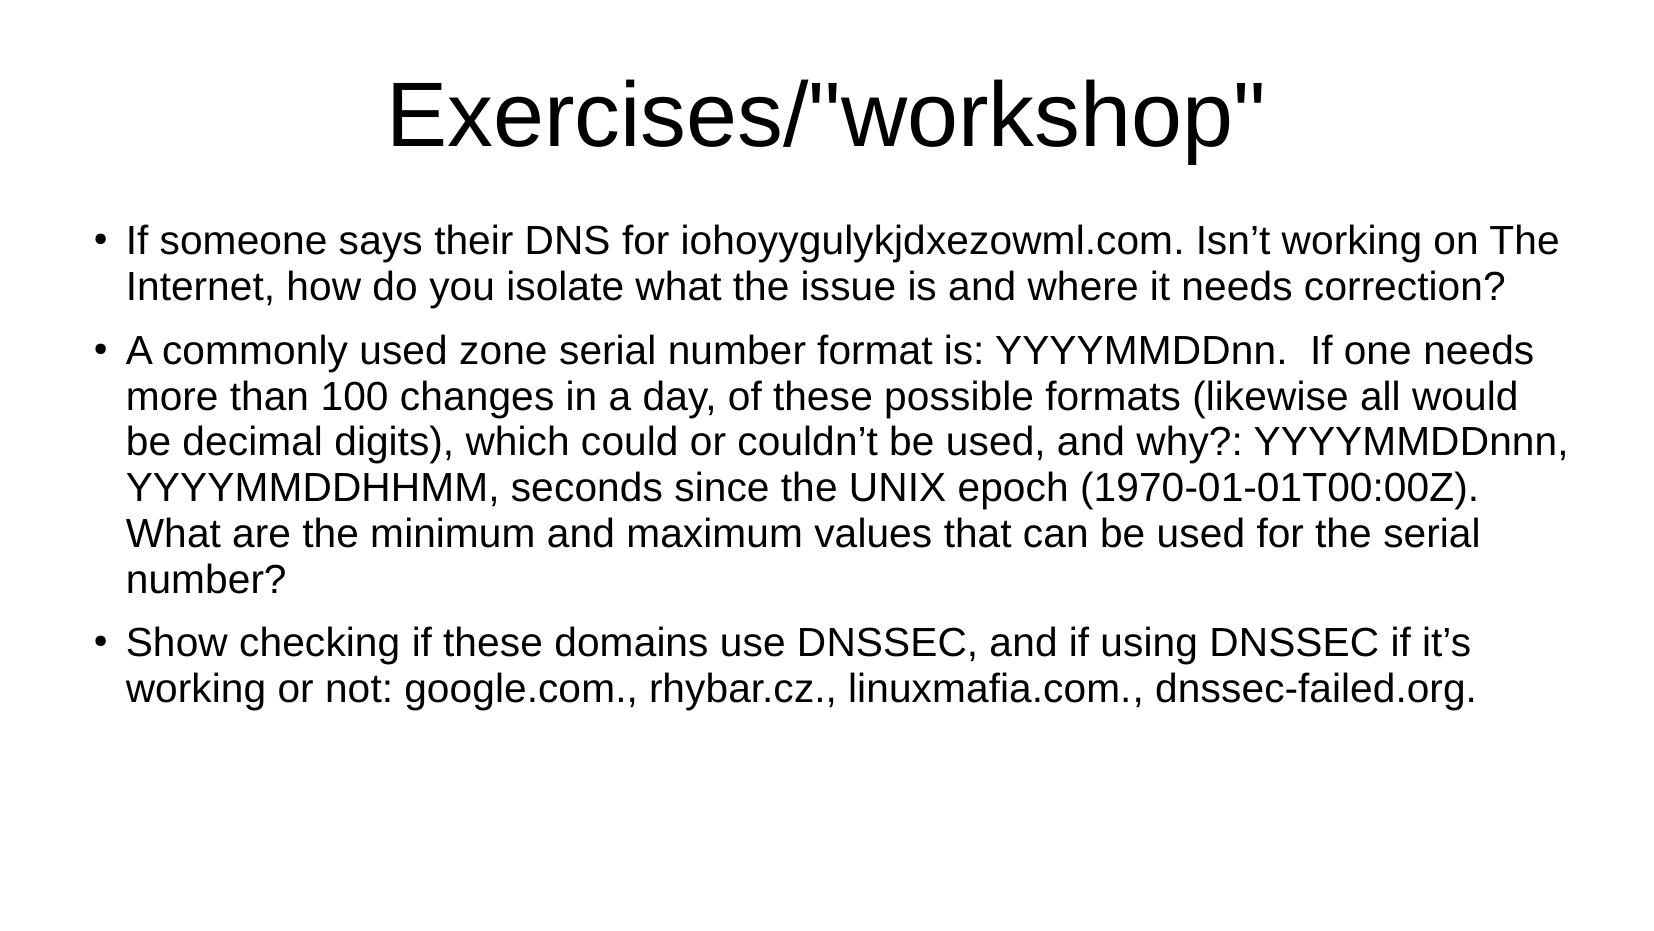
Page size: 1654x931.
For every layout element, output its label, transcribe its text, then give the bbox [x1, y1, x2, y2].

title Exercises/"workshop" [82, 37, 1571, 193]
list If someone says their DNS for iohoyygulykjdxezowml.com. Isn’t working on The Internet, how do you isolate what the issue is and where it needs correction? A commonly used zone serial number format is: YYYYMMDDnn. If one needs more than 100 changes in a day, of these possible formats (likewise all would be decimal digits), which could or couldn’t be used, and why?: YYYYMMDDnnn, YYYYMMDDHHMM, seconds since the UNIX epoch (1970-01-01T00:00Z). What are the minimum and maximum values that can be used for the serial number? Show checking if these domains use DNSSEC, and if using DNSSEC if it’s working or not: google.com., rhybar.cz., linuxmafia.com., dnssec-failed.org. [82, 217, 1571, 758]
